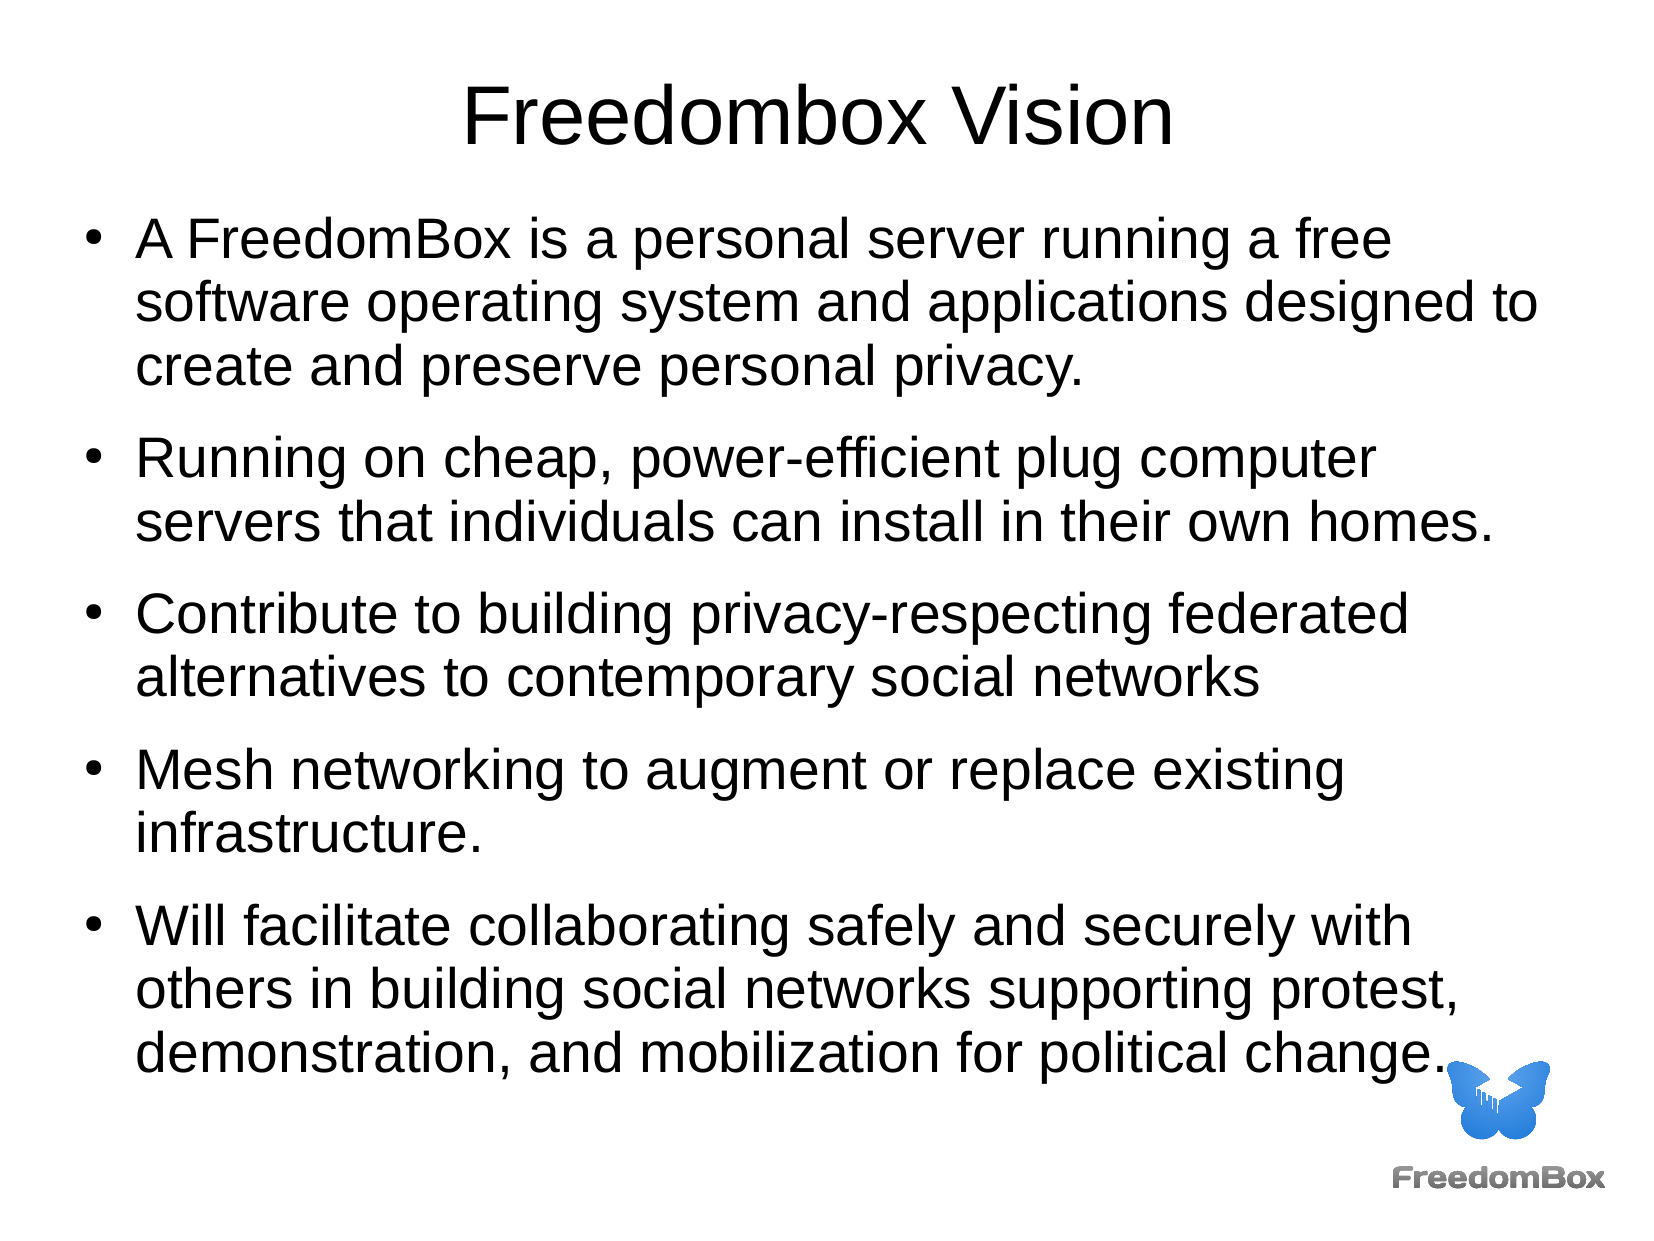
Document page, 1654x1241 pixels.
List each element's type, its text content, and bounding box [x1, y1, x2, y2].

list A FreedomBox is a personal server running a free software operating system and applications designed to create and preserve personal privacy. Running on cheap, power-efficient plug computer servers that individuals can install in their own homes. Contribute to building privacy-respecting federated alternatives to contemporary social networks Mesh networking to augment or replace existing infrastructure. Will facilitate collaborating safely and securely with others in building social networks supporting protest, demonstration, and mobilization for political change. [66, 206, 1576, 1088]
title Freedombox Vision [61, 55, 1577, 177]
